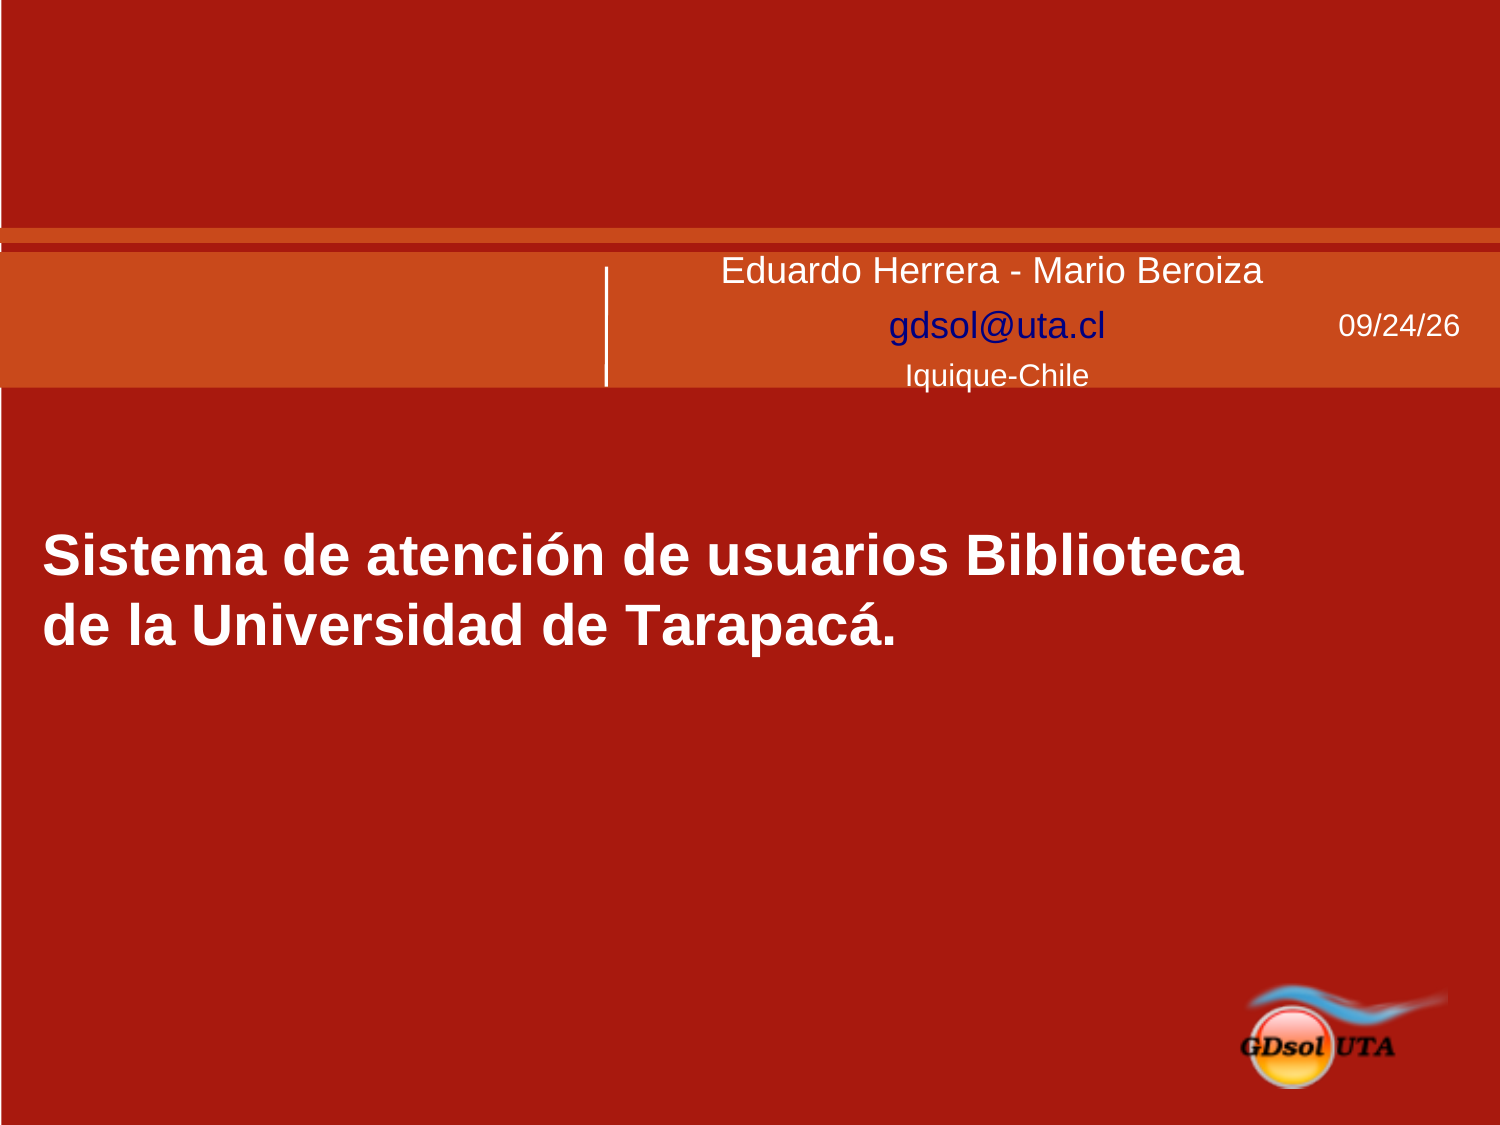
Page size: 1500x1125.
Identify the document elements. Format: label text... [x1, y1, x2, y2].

subtitle Eduardo Herrera - Mario Beroiza gdsol@uta.cl Iquique-Chile [622, 248, 1298, 392]
title Sistema de atención de usuarios Biblioteca de la Universidad de Tarapacá. [42, 441, 1264, 735]
picture [1239, 982, 1448, 1089]
